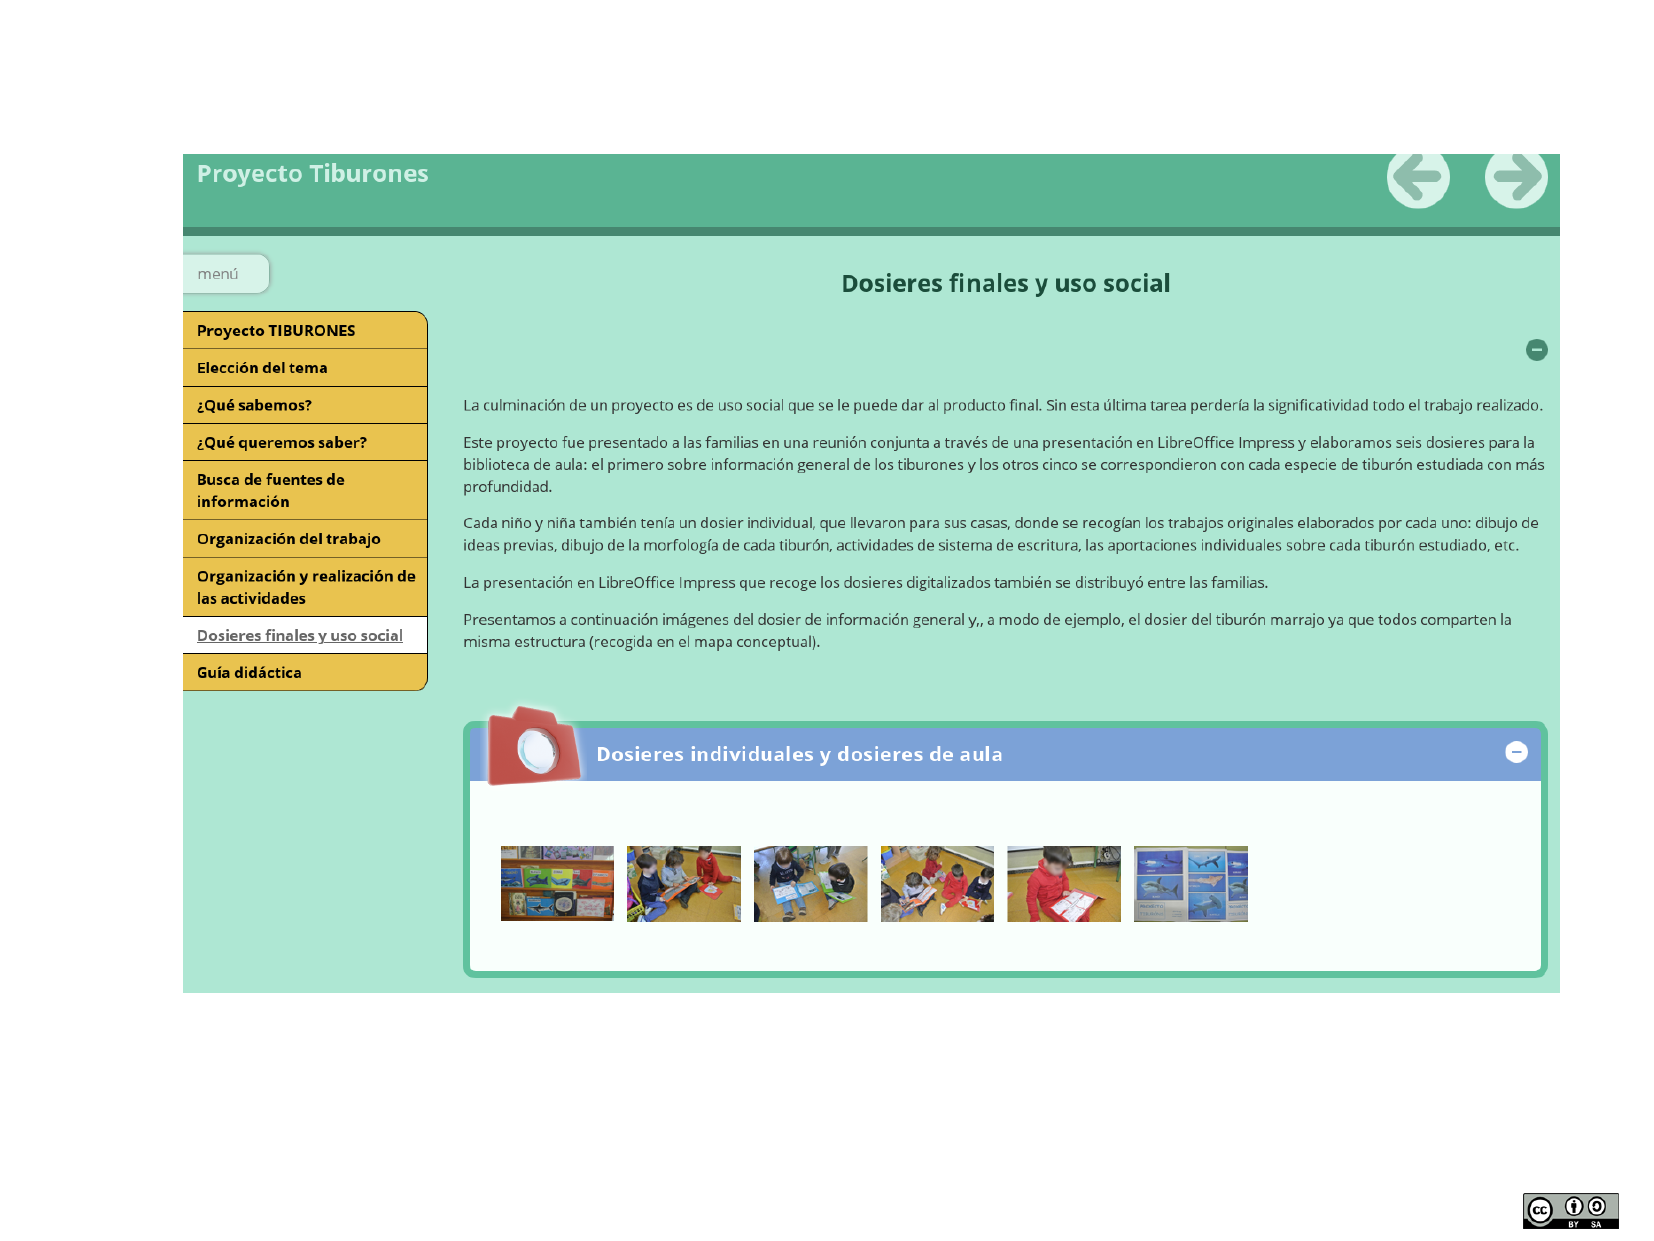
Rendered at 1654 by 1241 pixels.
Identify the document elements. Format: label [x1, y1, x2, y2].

picture [183, 154, 1560, 993]
picture [1523, 1193, 1619, 1229]
